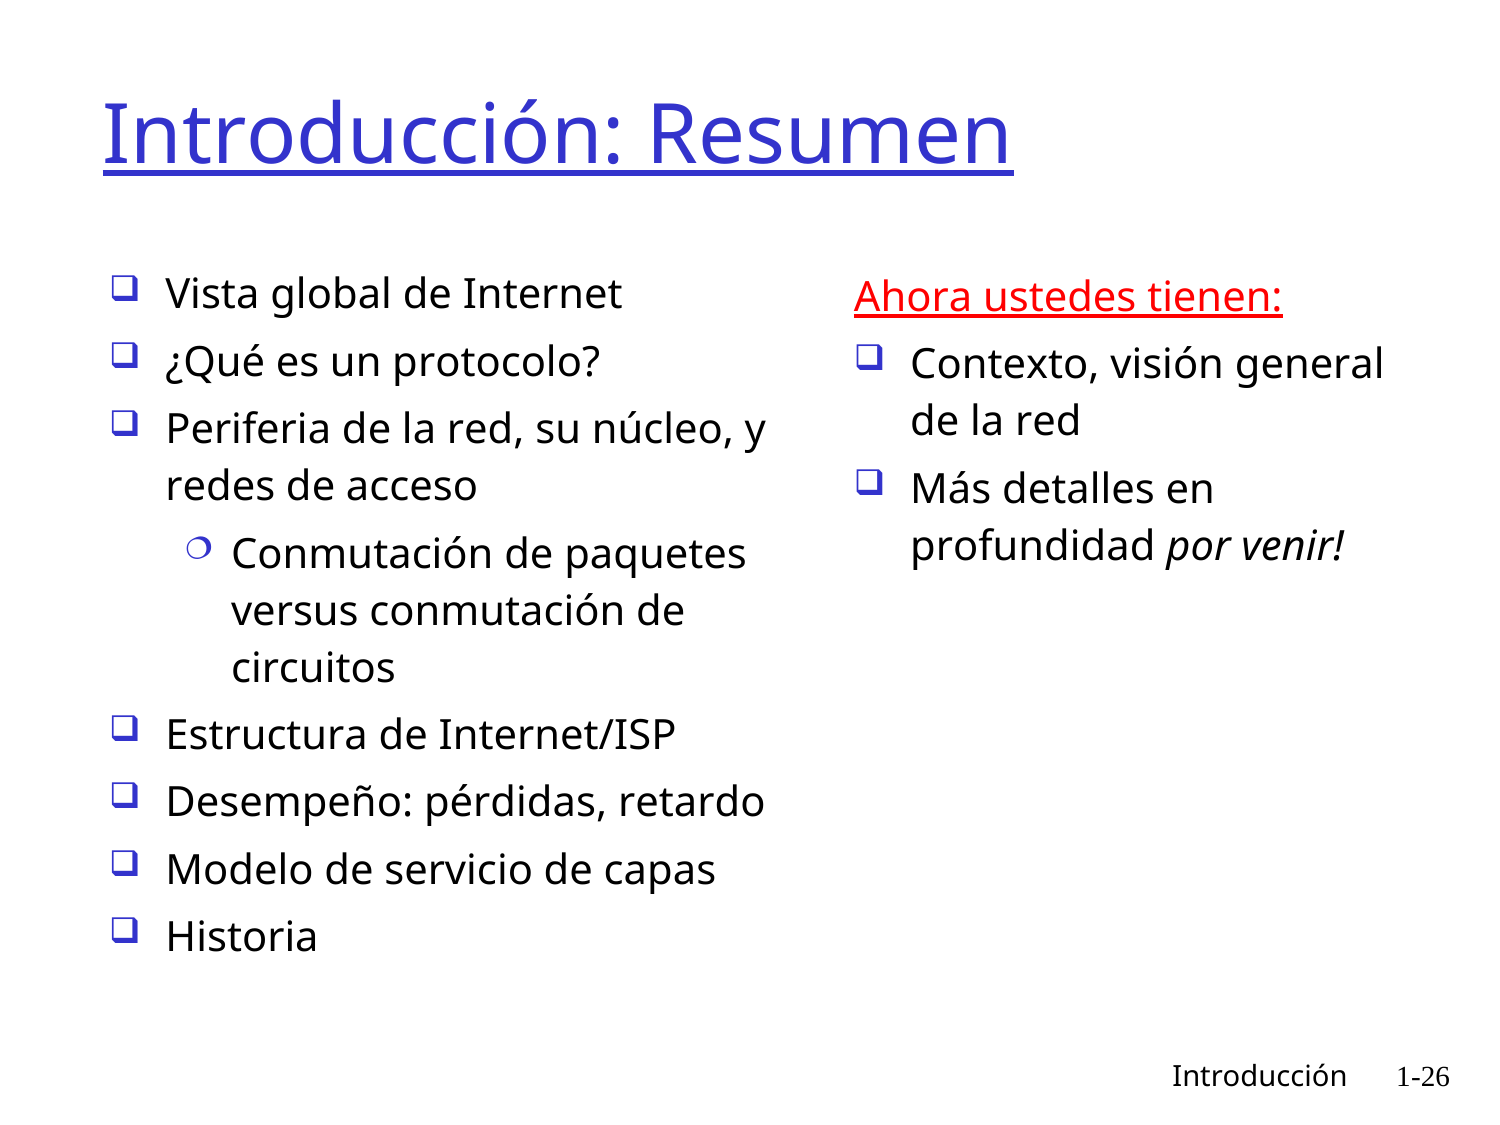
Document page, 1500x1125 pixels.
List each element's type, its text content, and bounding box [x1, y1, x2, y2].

text_box 1-<number> [1362, 1050, 1466, 1125]
list Ahora ustedes tienen: Contexto, visión general de la red Más detalles en profundidad por venir! [838, 259, 1450, 1022]
list Vista global de Internet ¿Qué es un protocolo? Periferia de la red, su núcleo, y redes de acceso Conmutación de paquetes versus conmutación de circuitos Estructura de Internet/ISP Desempeño: pérdidas, retardo Modelo de servicio de capas Historia [94, 256, 814, 1052]
text_box Introducción [887, 1050, 1362, 1125]
title Introducción: Resumen [87, 37, 1363, 225]
